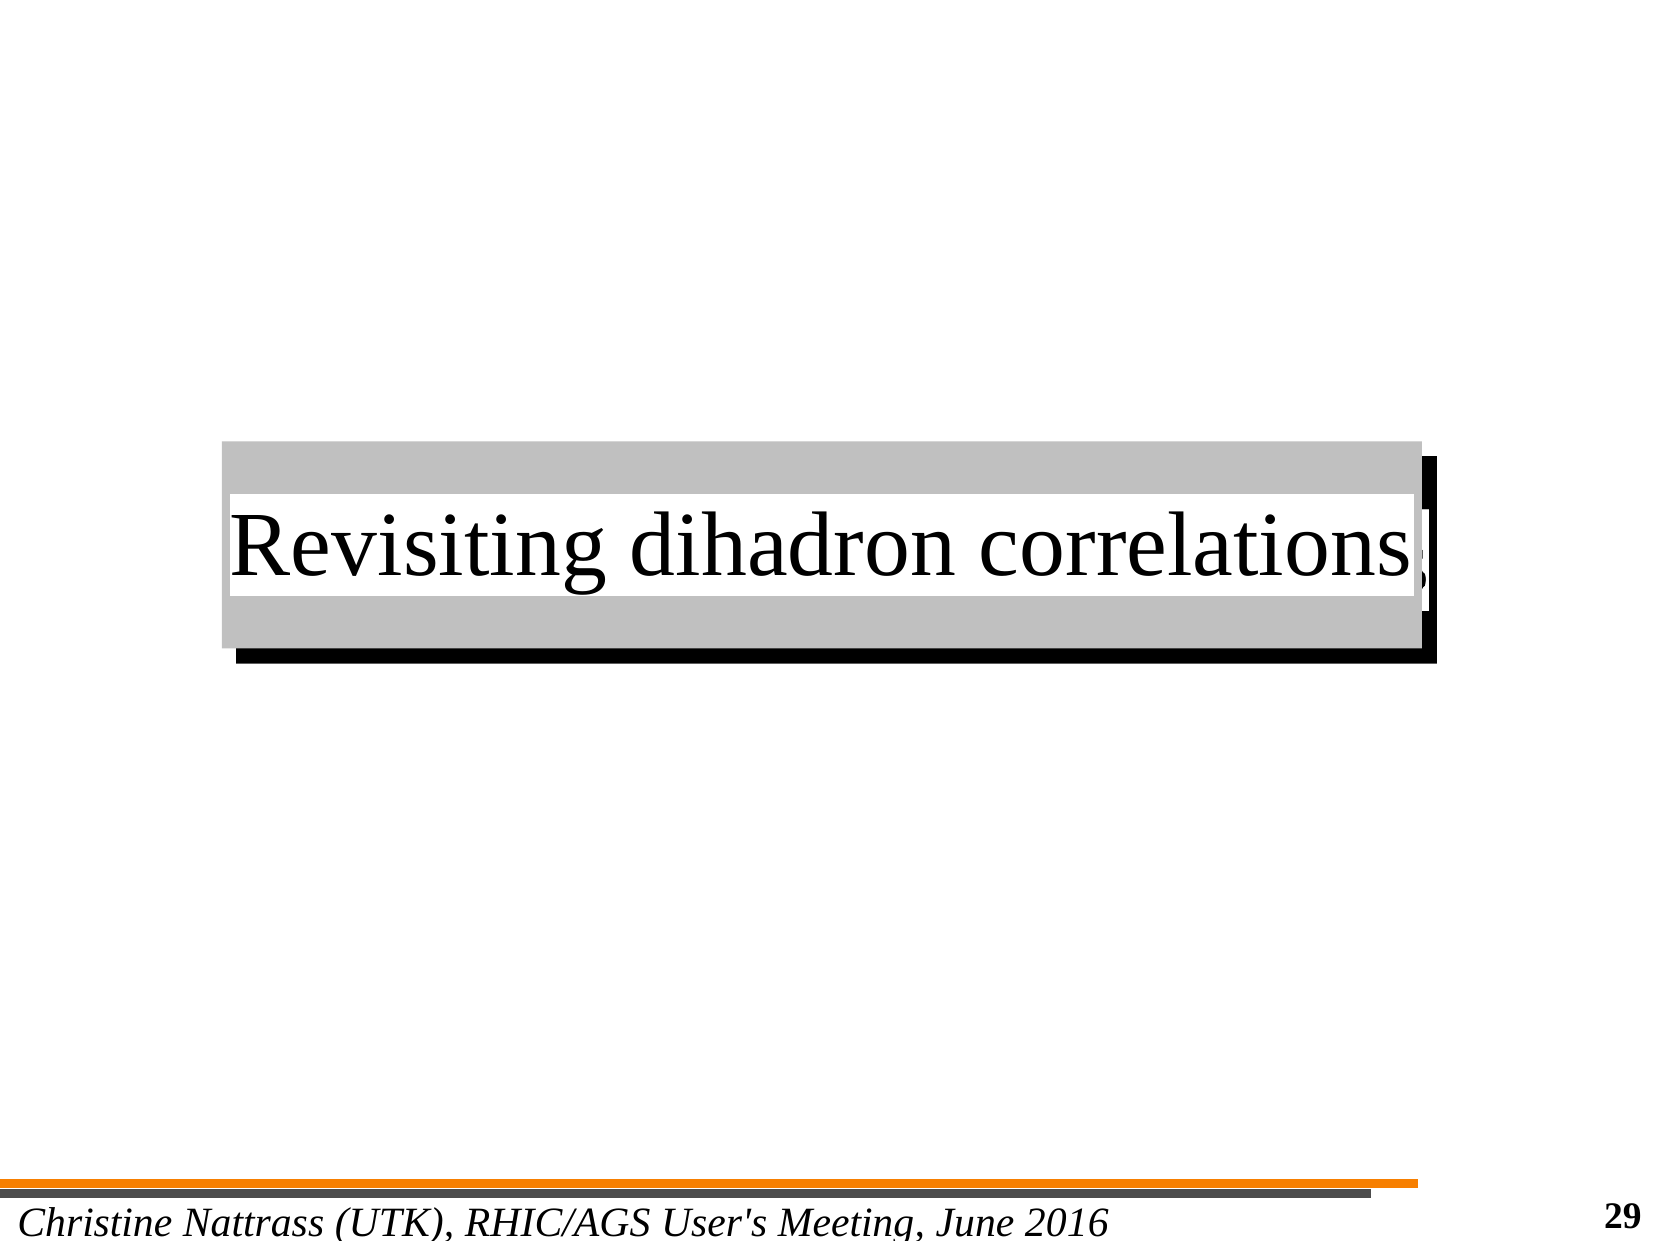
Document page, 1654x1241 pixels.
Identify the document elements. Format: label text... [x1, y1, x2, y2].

title Revisiting dihadron correlations [221, 441, 1422, 649]
